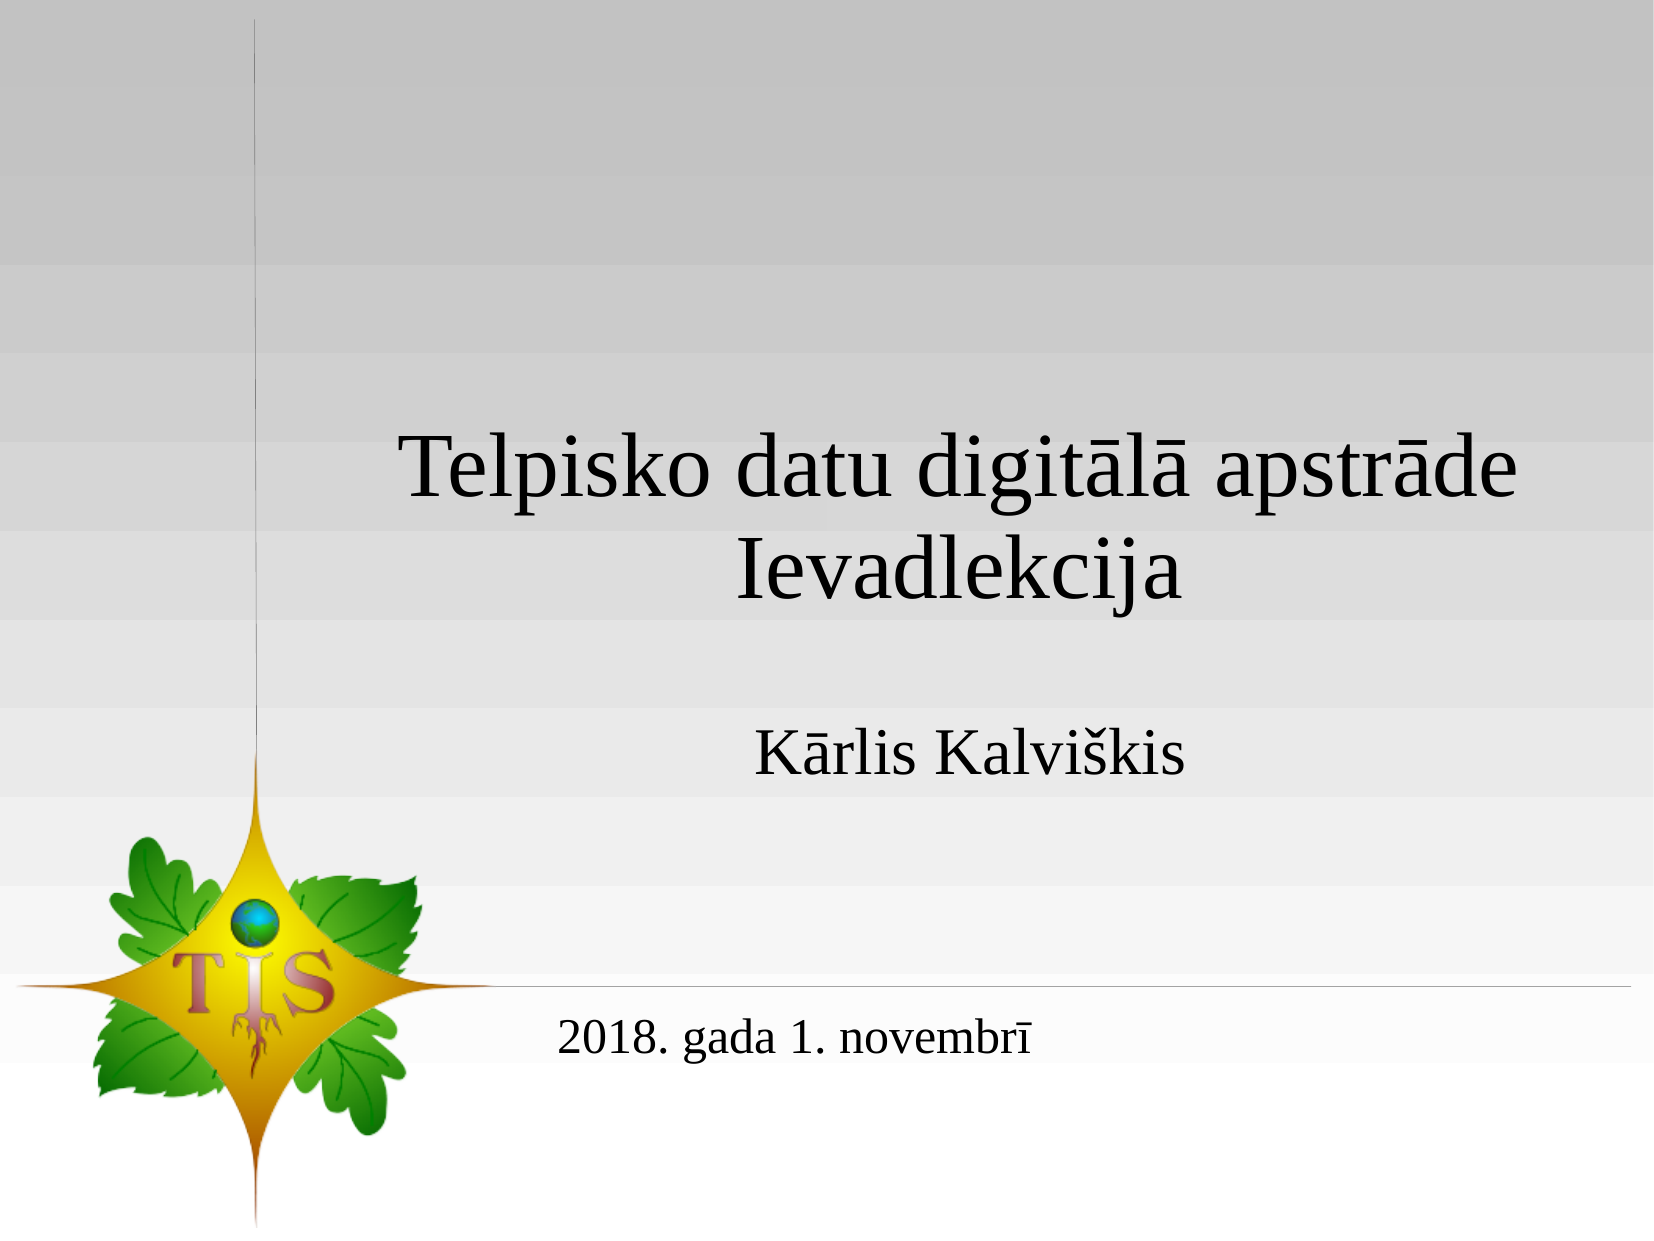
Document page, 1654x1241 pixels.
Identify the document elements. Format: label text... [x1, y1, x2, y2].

list 2018. gada 1. novembrī [486, 1009, 1630, 1241]
picture [0, 0, 1654, 1241]
title Telpisko datu digitālā apstrāde Ievadlekcija [324, 413, 1595, 621]
